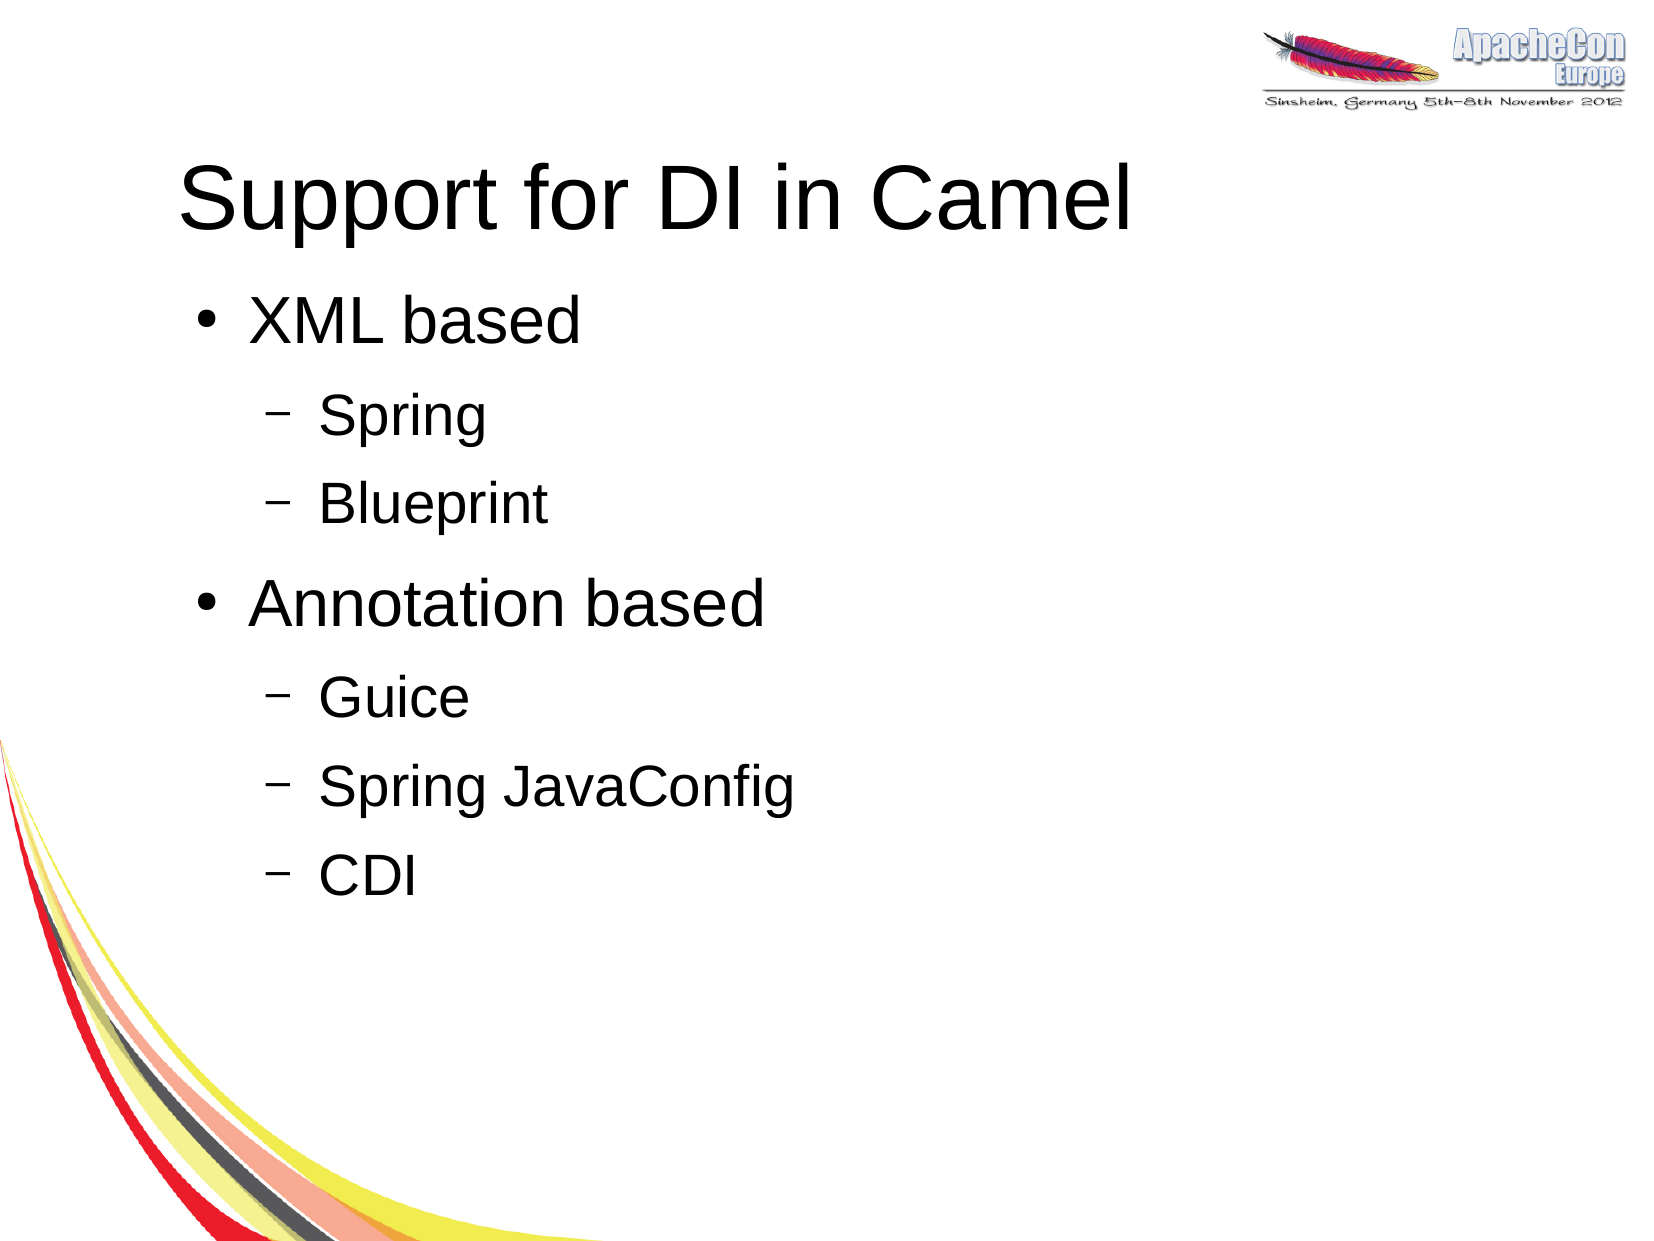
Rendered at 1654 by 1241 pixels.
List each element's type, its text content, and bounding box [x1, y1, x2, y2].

picture [0, 0, 1654, 1241]
title Support for DI in Camel [177, 141, 1536, 254]
list XML based Spring Blueprint Annotation based Guice Spring JavaConfig CDI [177, 283, 1536, 1004]
